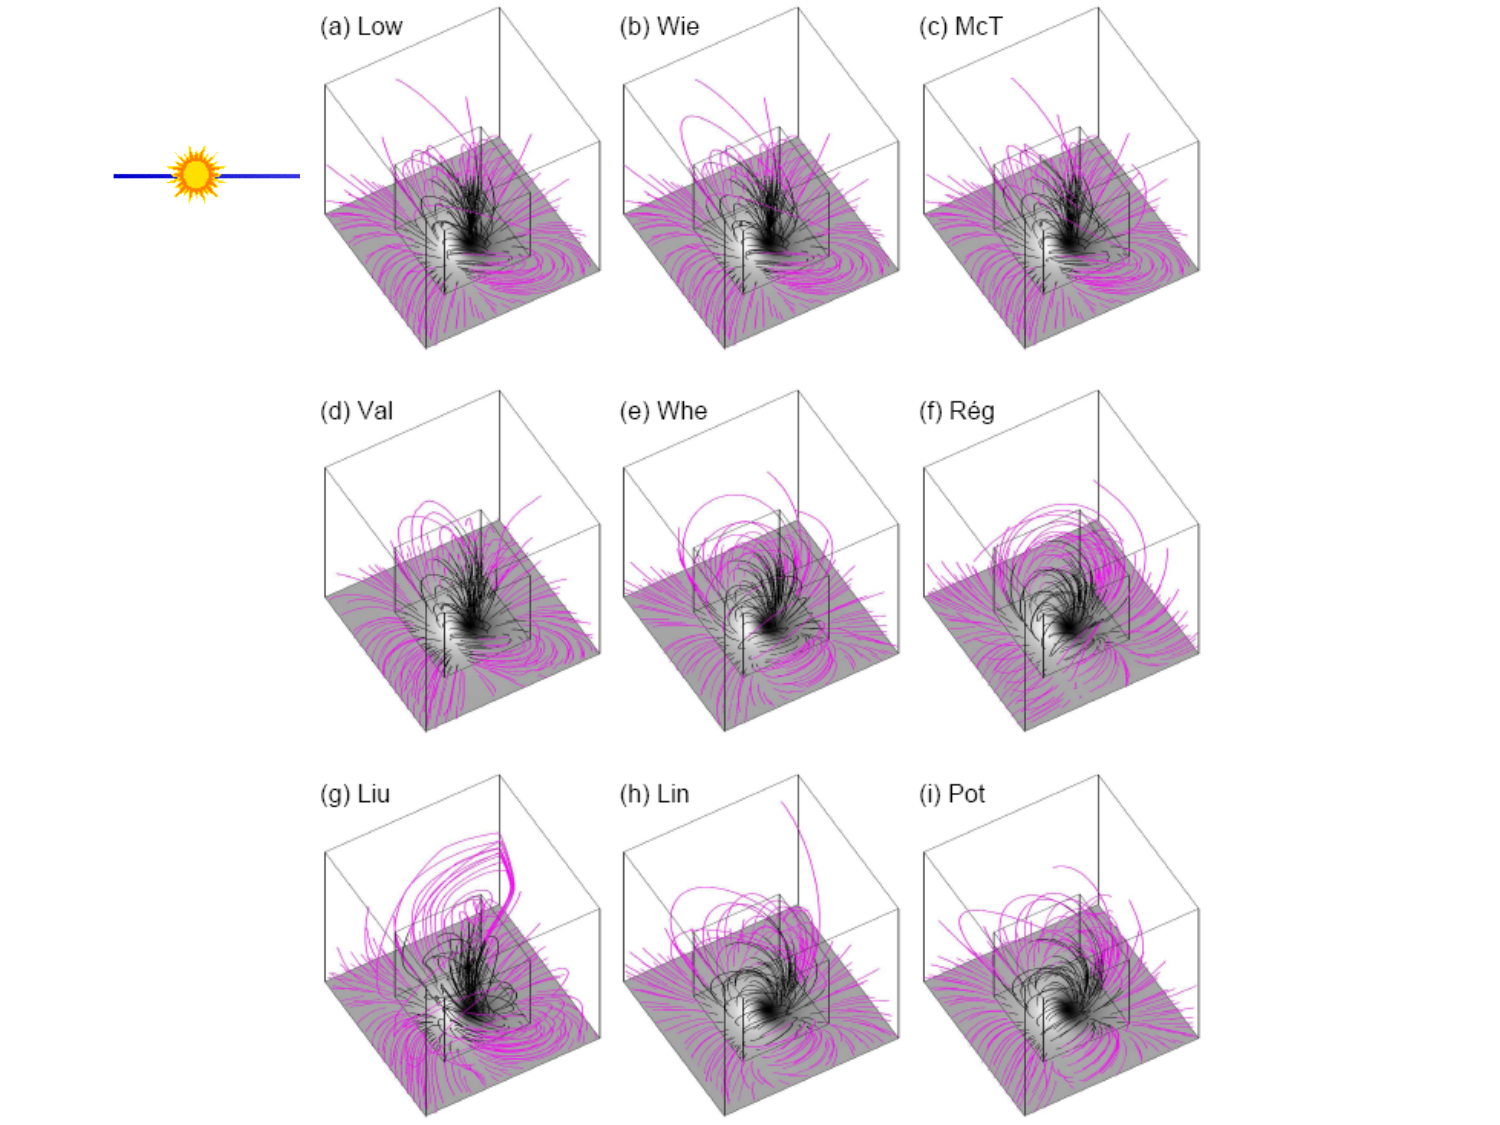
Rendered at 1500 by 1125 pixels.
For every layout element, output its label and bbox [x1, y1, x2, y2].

picture [112, 3, 1216, 1125]
